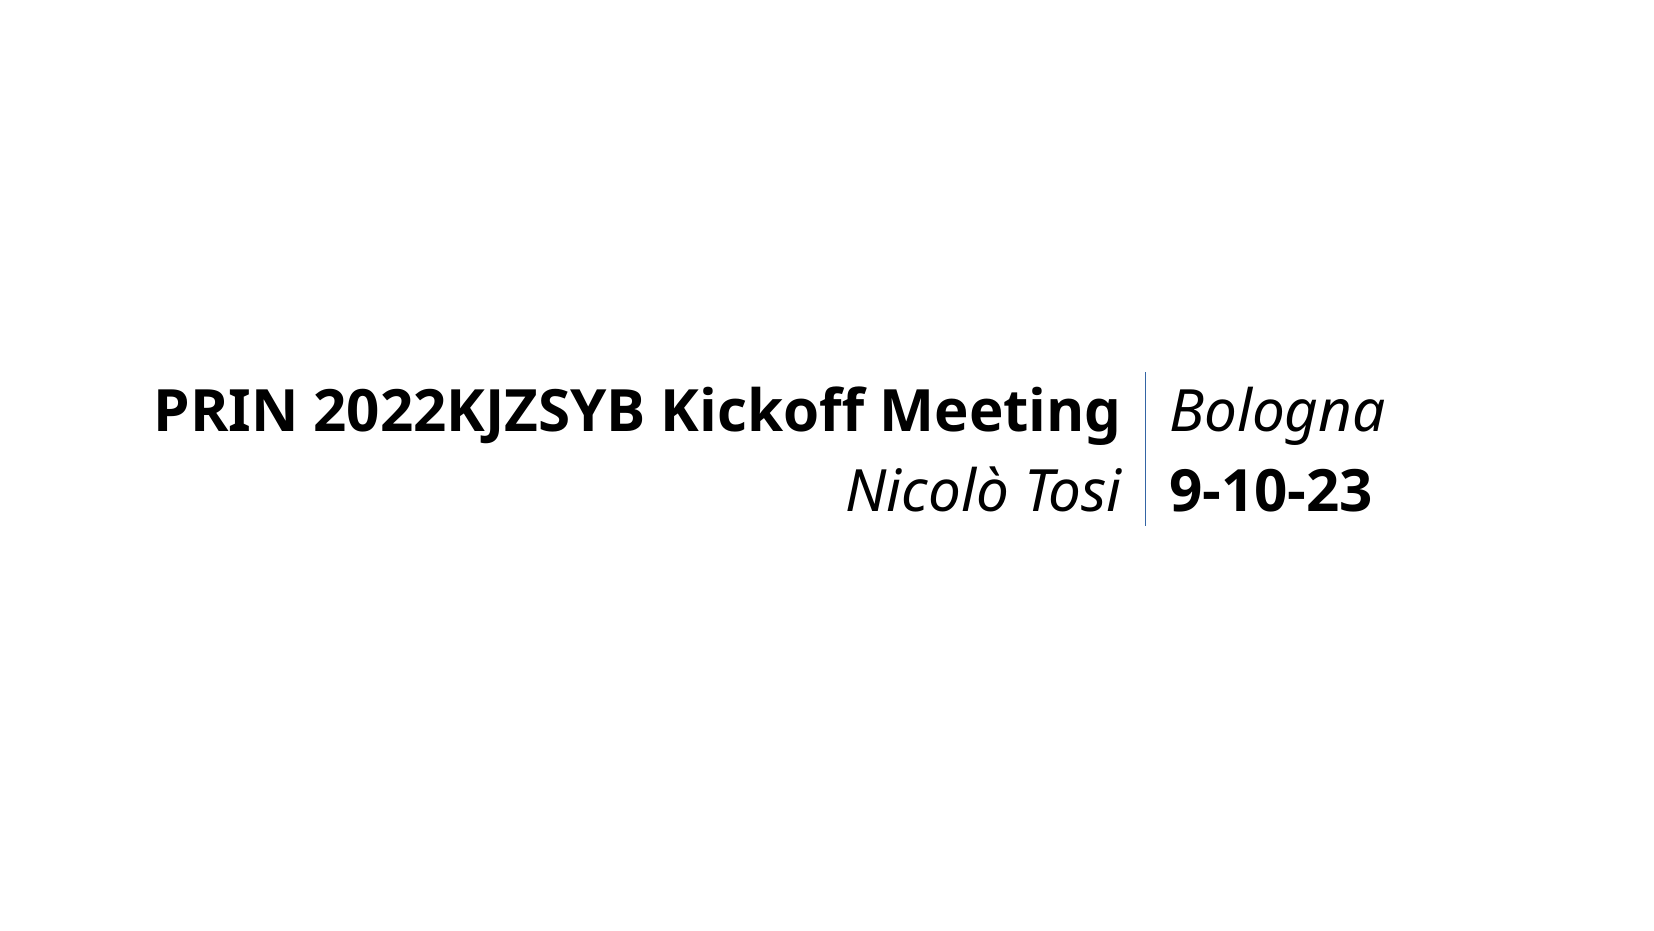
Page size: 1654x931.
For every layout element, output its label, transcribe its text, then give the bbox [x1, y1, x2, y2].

text_box Bologna 9-10-23 [1169, 369, 1430, 529]
subtitle PRIN 2022KJZSYB Kickoff Meeting Nicolò Tosi [141, 366, 1123, 532]
